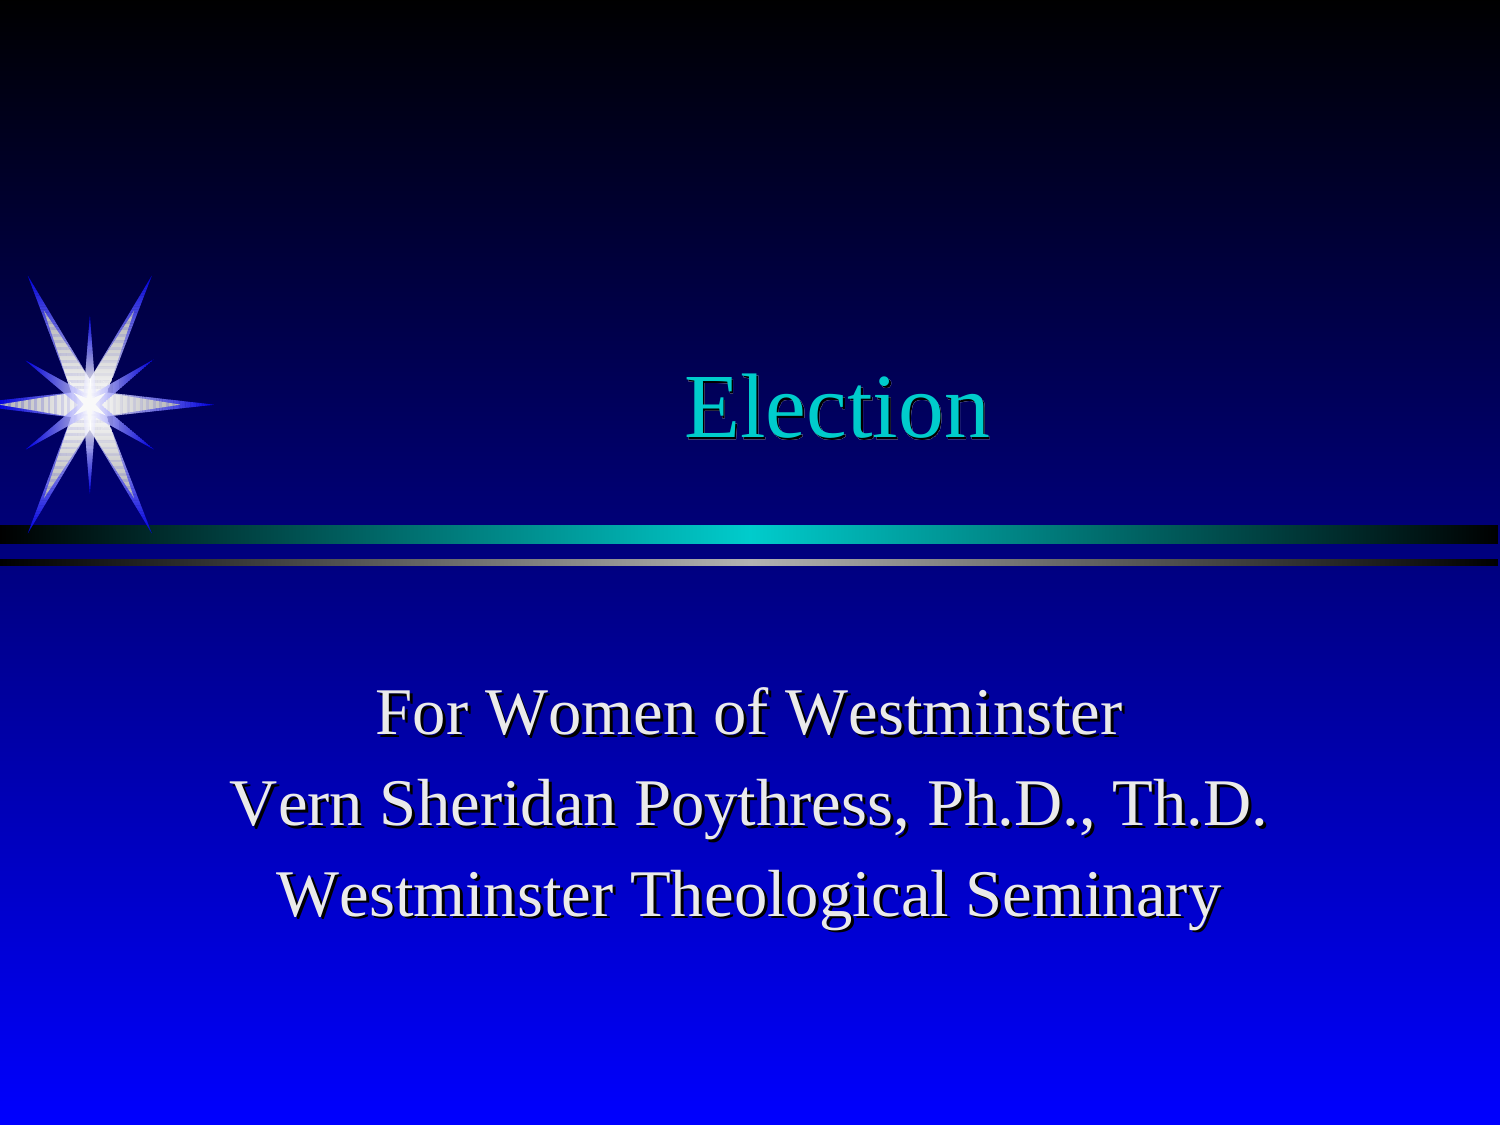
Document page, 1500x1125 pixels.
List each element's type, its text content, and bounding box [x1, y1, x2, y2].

subtitle For Women of Westminster Vern Sheridan Poythress, Ph.D., Th.D. Westminster Theological Seminary [75, 600, 1425, 1006]
title Election [200, 304, 1476, 508]
